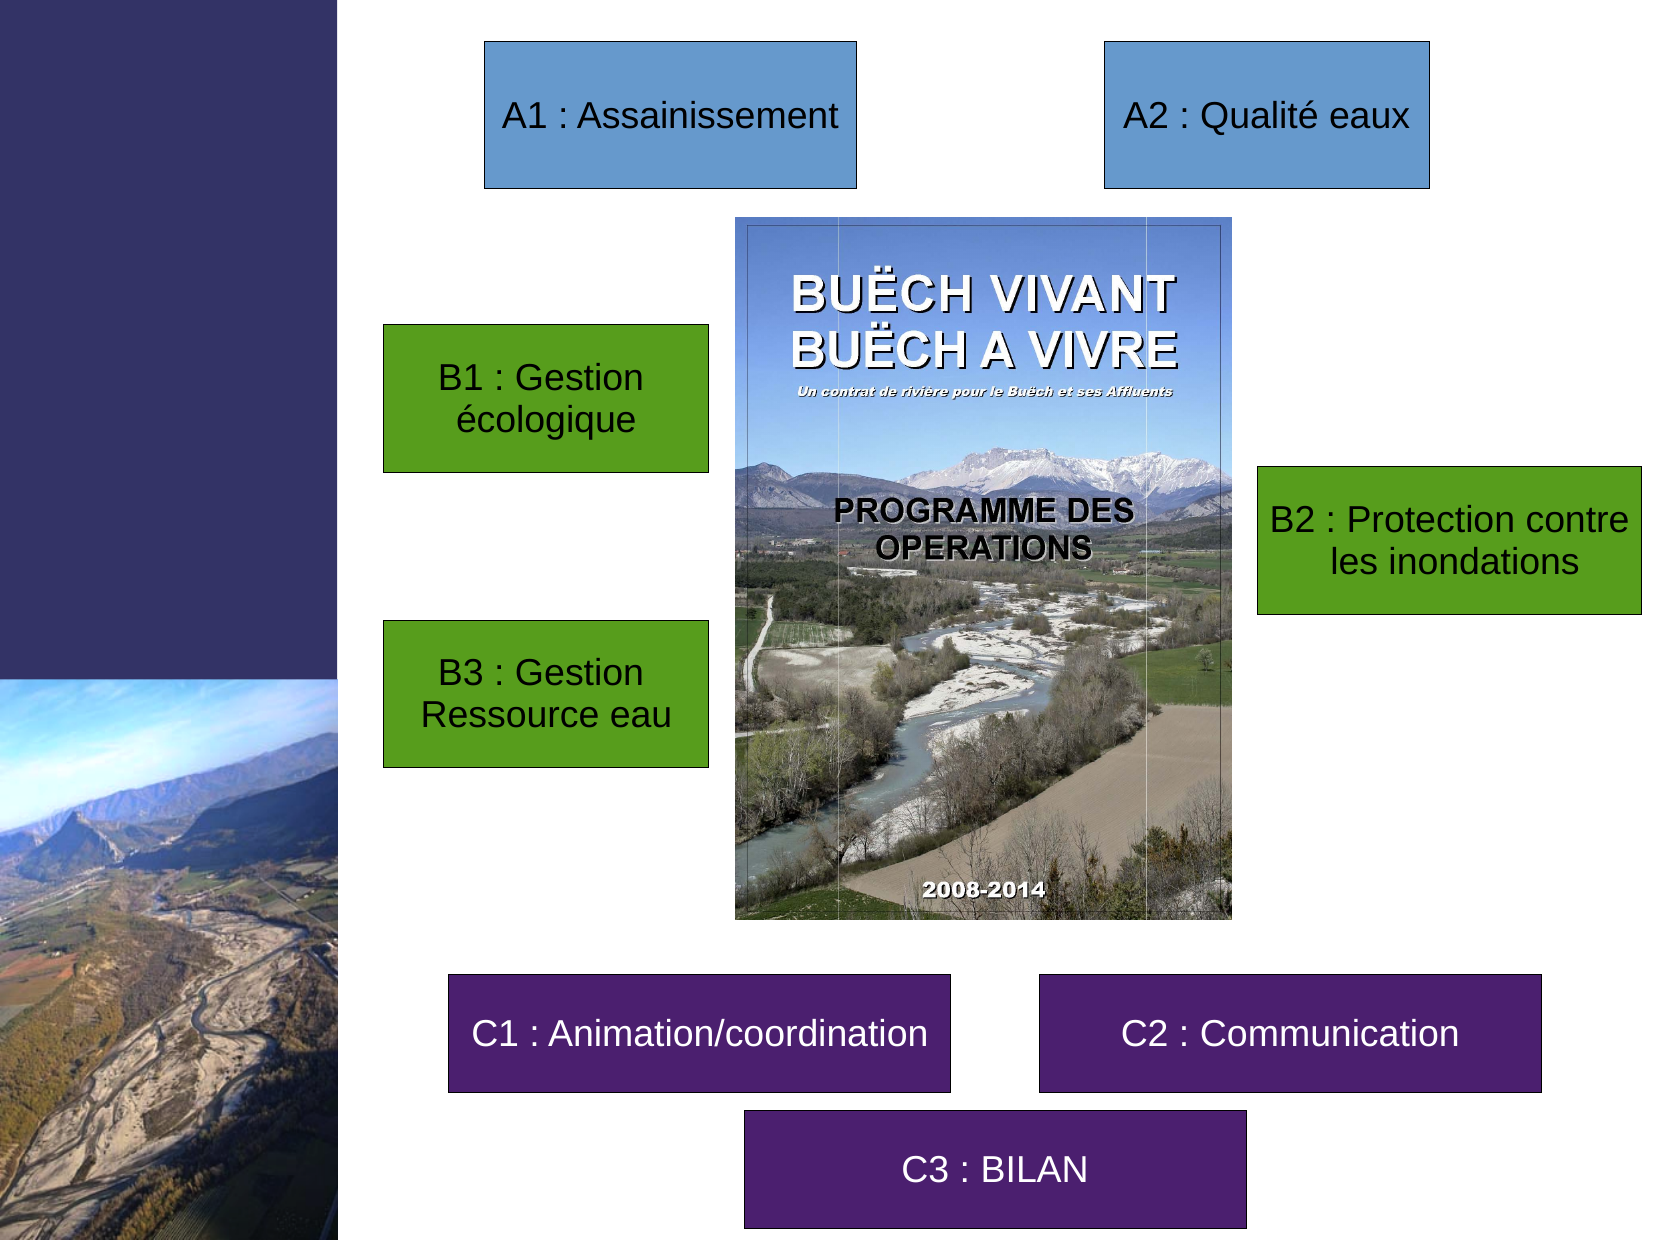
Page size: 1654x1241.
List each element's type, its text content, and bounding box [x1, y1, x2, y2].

text_box C3 : BILAN [744, 1110, 1247, 1229]
picture [735, 217, 1232, 920]
text_box [0, 0, 338, 680]
text_box B2 : Protection contre les inondations [1257, 466, 1642, 615]
text_box C1 : Animation/coordination [448, 974, 951, 1093]
text_box C2 : Communication [1039, 974, 1542, 1093]
text_box B1 : Gestion écologique [383, 324, 709, 473]
text_box A1 : Assainissement [484, 41, 857, 189]
text_box B3 : Gestion Ressource eau [383, 620, 709, 768]
text_box A2 : Qualité eaux [1104, 41, 1430, 189]
picture [0, 680, 338, 1241]
